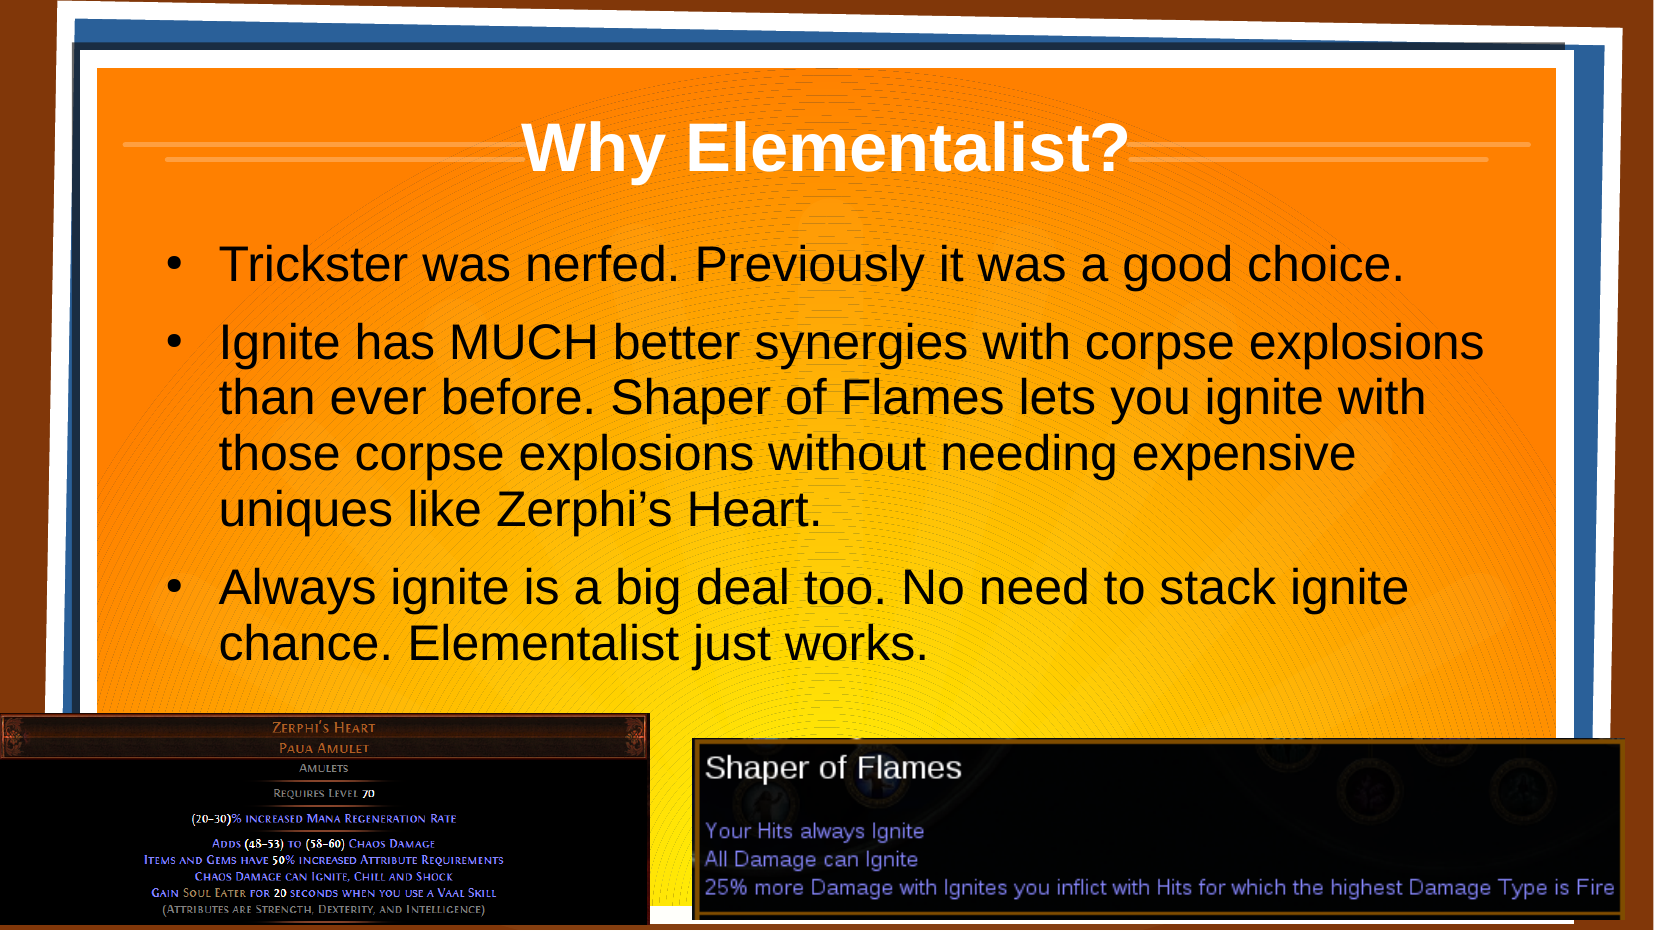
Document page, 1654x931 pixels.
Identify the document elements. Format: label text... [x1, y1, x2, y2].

picture [0, 713, 650, 925]
title Why Elementalist? [147, 70, 1506, 225]
picture [692, 738, 1625, 920]
list Trickster was nerfed. Previously it was a good choice. Ignite has MUCH better synergies with corpse explosions than ever before. Shaper of Flames lets you ignite with those corpse explosions without needing expensive uniques like Zerphi’s Heart. Always ignite is a big deal too. No need to stack ignite chance. Elementalist just works. [147, 236, 1506, 827]
